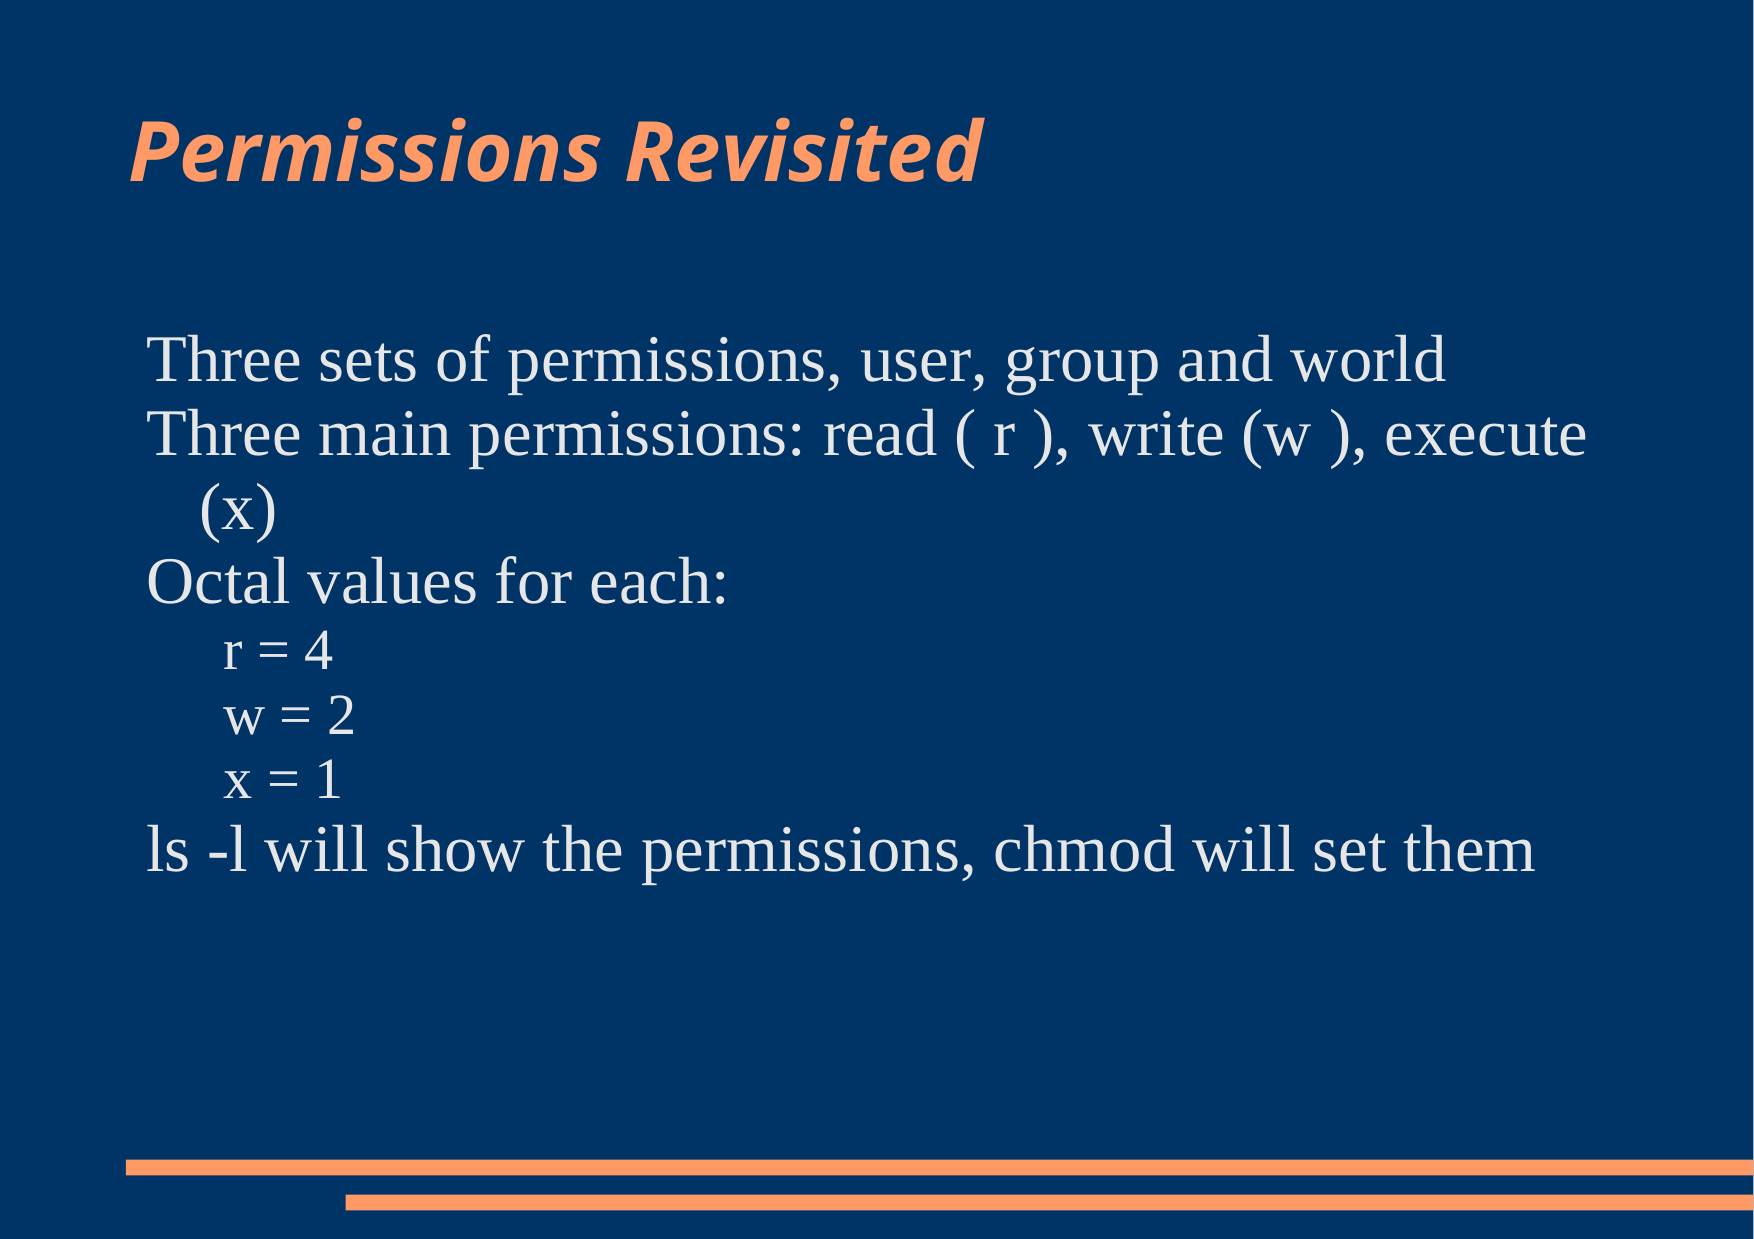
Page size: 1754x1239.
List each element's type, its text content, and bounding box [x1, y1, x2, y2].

title Permissions Revisited [128, 46, 1627, 253]
list Three sets of permissions, user, group and world Three main permissions: read ( r ), write (w ), execute (x) Octal values for each: r = 4 w = 2 x = 1 ls -l will show the permissions, chmod will set them [128, 321, 1655, 1131]
